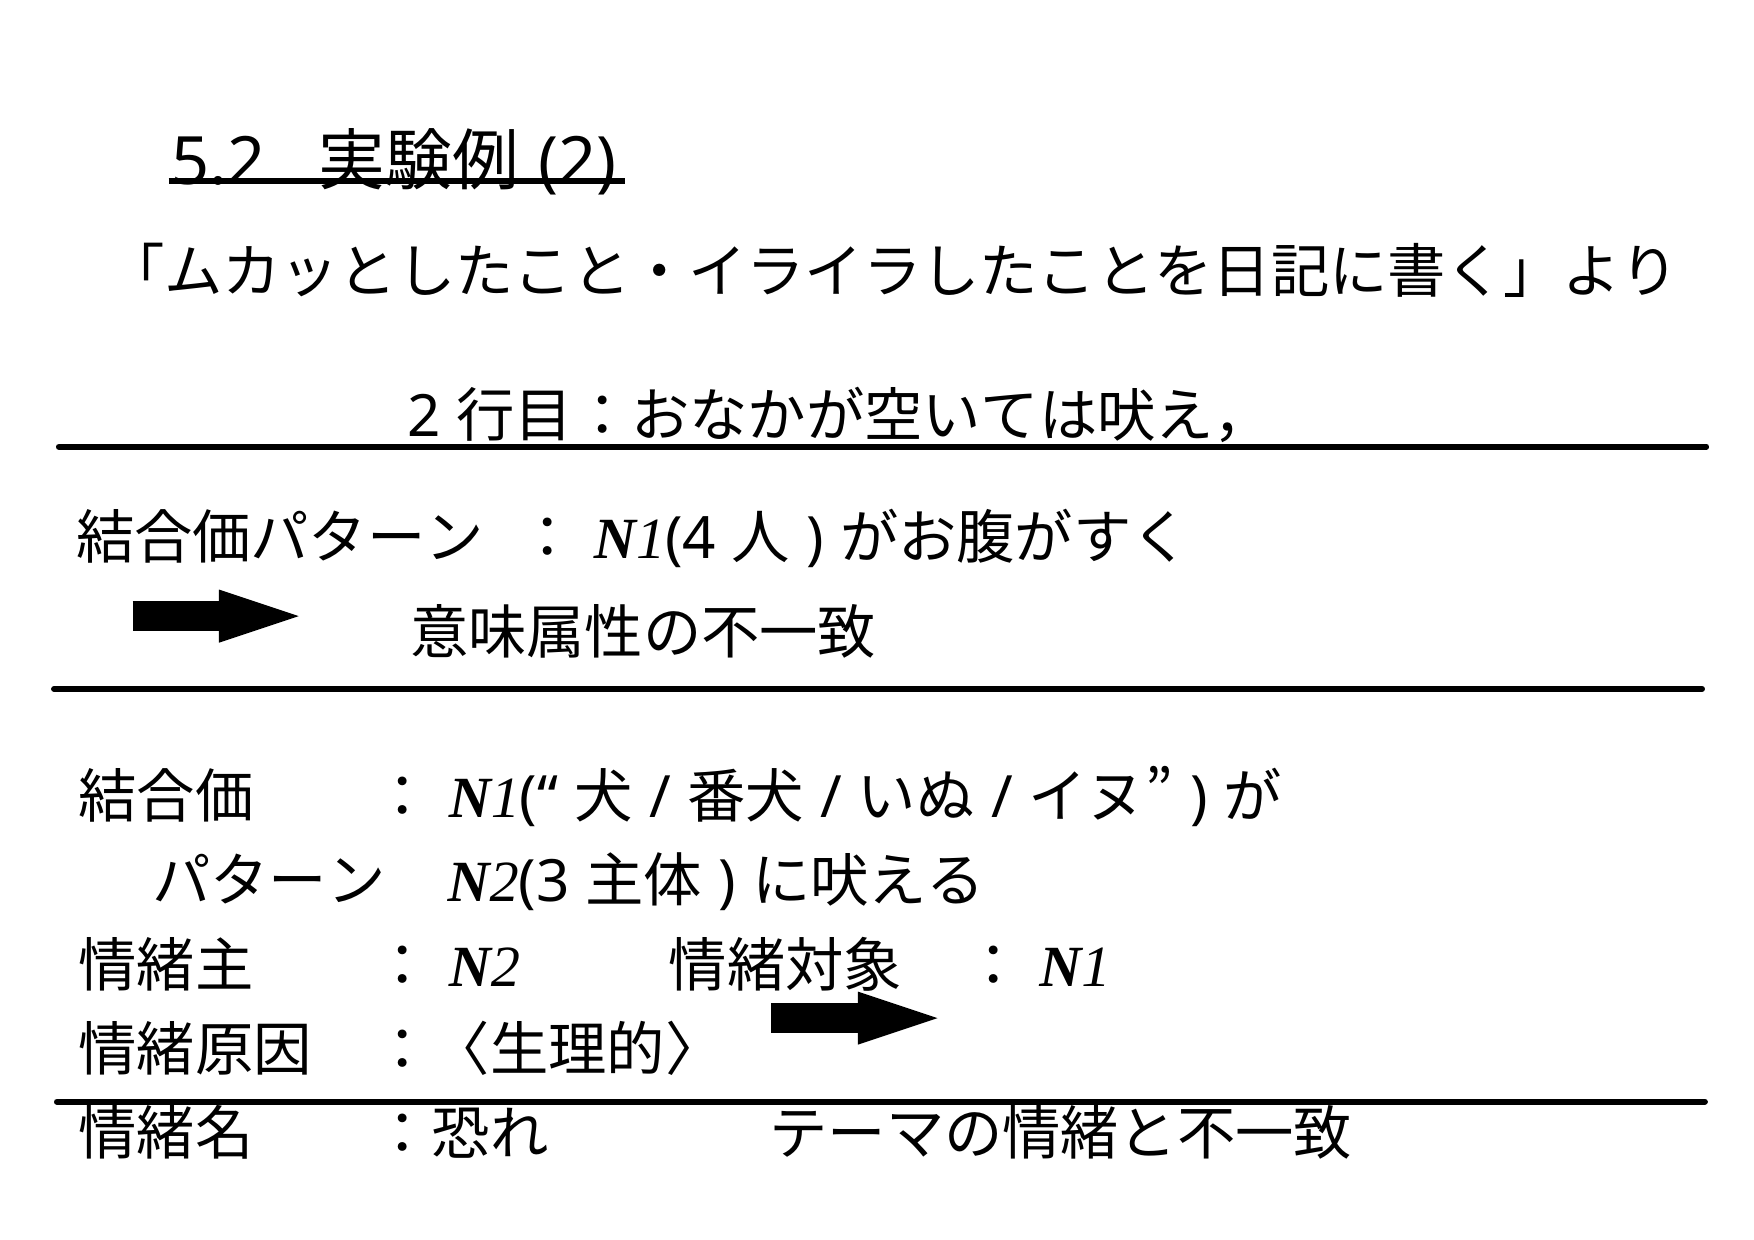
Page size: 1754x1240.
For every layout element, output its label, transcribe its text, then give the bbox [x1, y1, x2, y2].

text_box 5.2 実験例(2) [171, 107, 634, 191]
text_box 2行目：おなかが空いては吠え， [407, 368, 1560, 439]
text_box 「ムカッとしたこと・イライラしたことを日記に書く」より [106, 224, 1686, 295]
text_box 意味属性の不一致 [410, 585, 879, 656]
text_box 結合価 ：N1(“犬/番犬/いぬ/イヌ”)が パターン N2(3主体)に吠える 情緒主 ：N2 情緒対象 ：N1 情緒原因 ：〈生理的〉 情緒名 ：恐れ テーマの情緒と不一致 [78, 749, 1691, 1099]
text_box 結合価パターン ：N1(4人)がお腹がすく [76, 490, 1689, 784]
